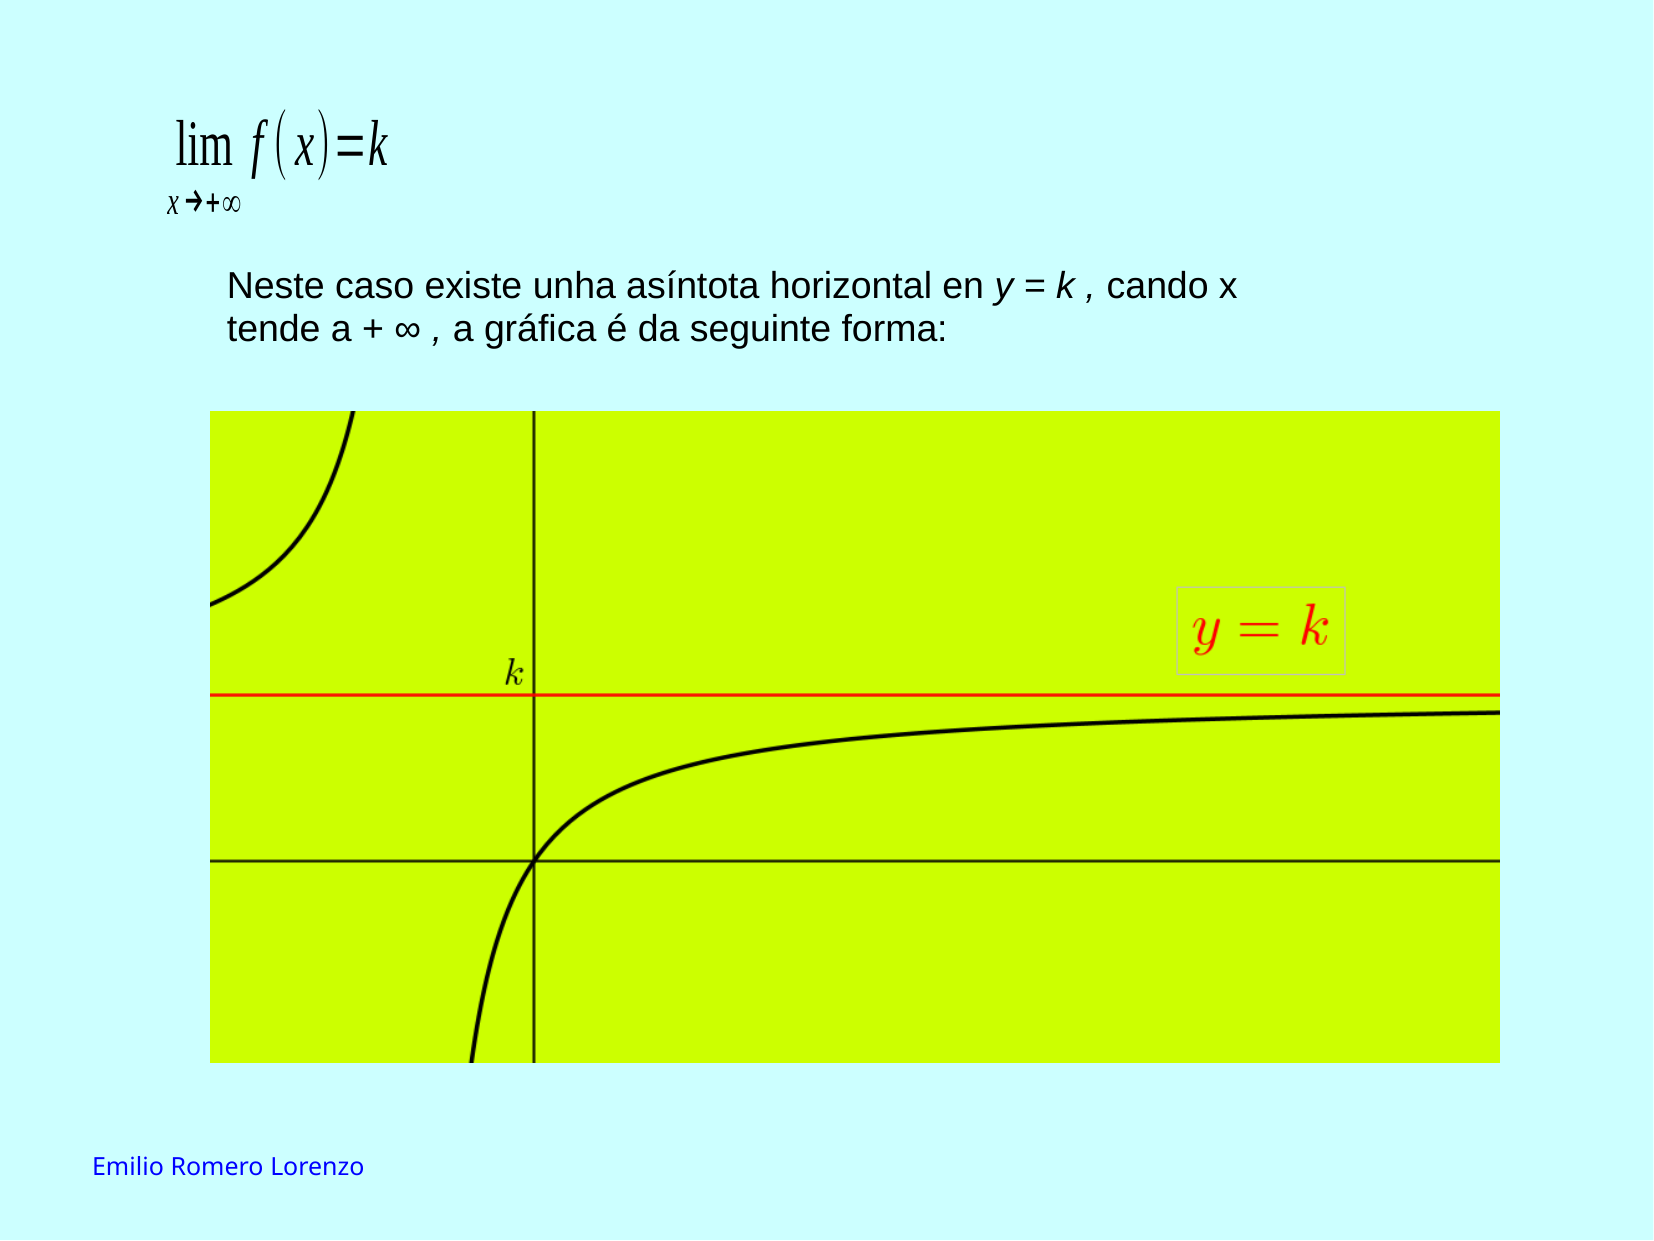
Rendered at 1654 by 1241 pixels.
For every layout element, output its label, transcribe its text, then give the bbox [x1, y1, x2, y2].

chart [156, 104, 402, 223]
text_box Emilio Romero Lorenzo [69, 1133, 378, 1205]
text_box Neste caso existe unha asíntota horizontal en y = k , cando x tende a + ∞ , a gráfica é da seguinte forma: [212, 257, 1300, 357]
picture [210, 411, 1501, 1063]
